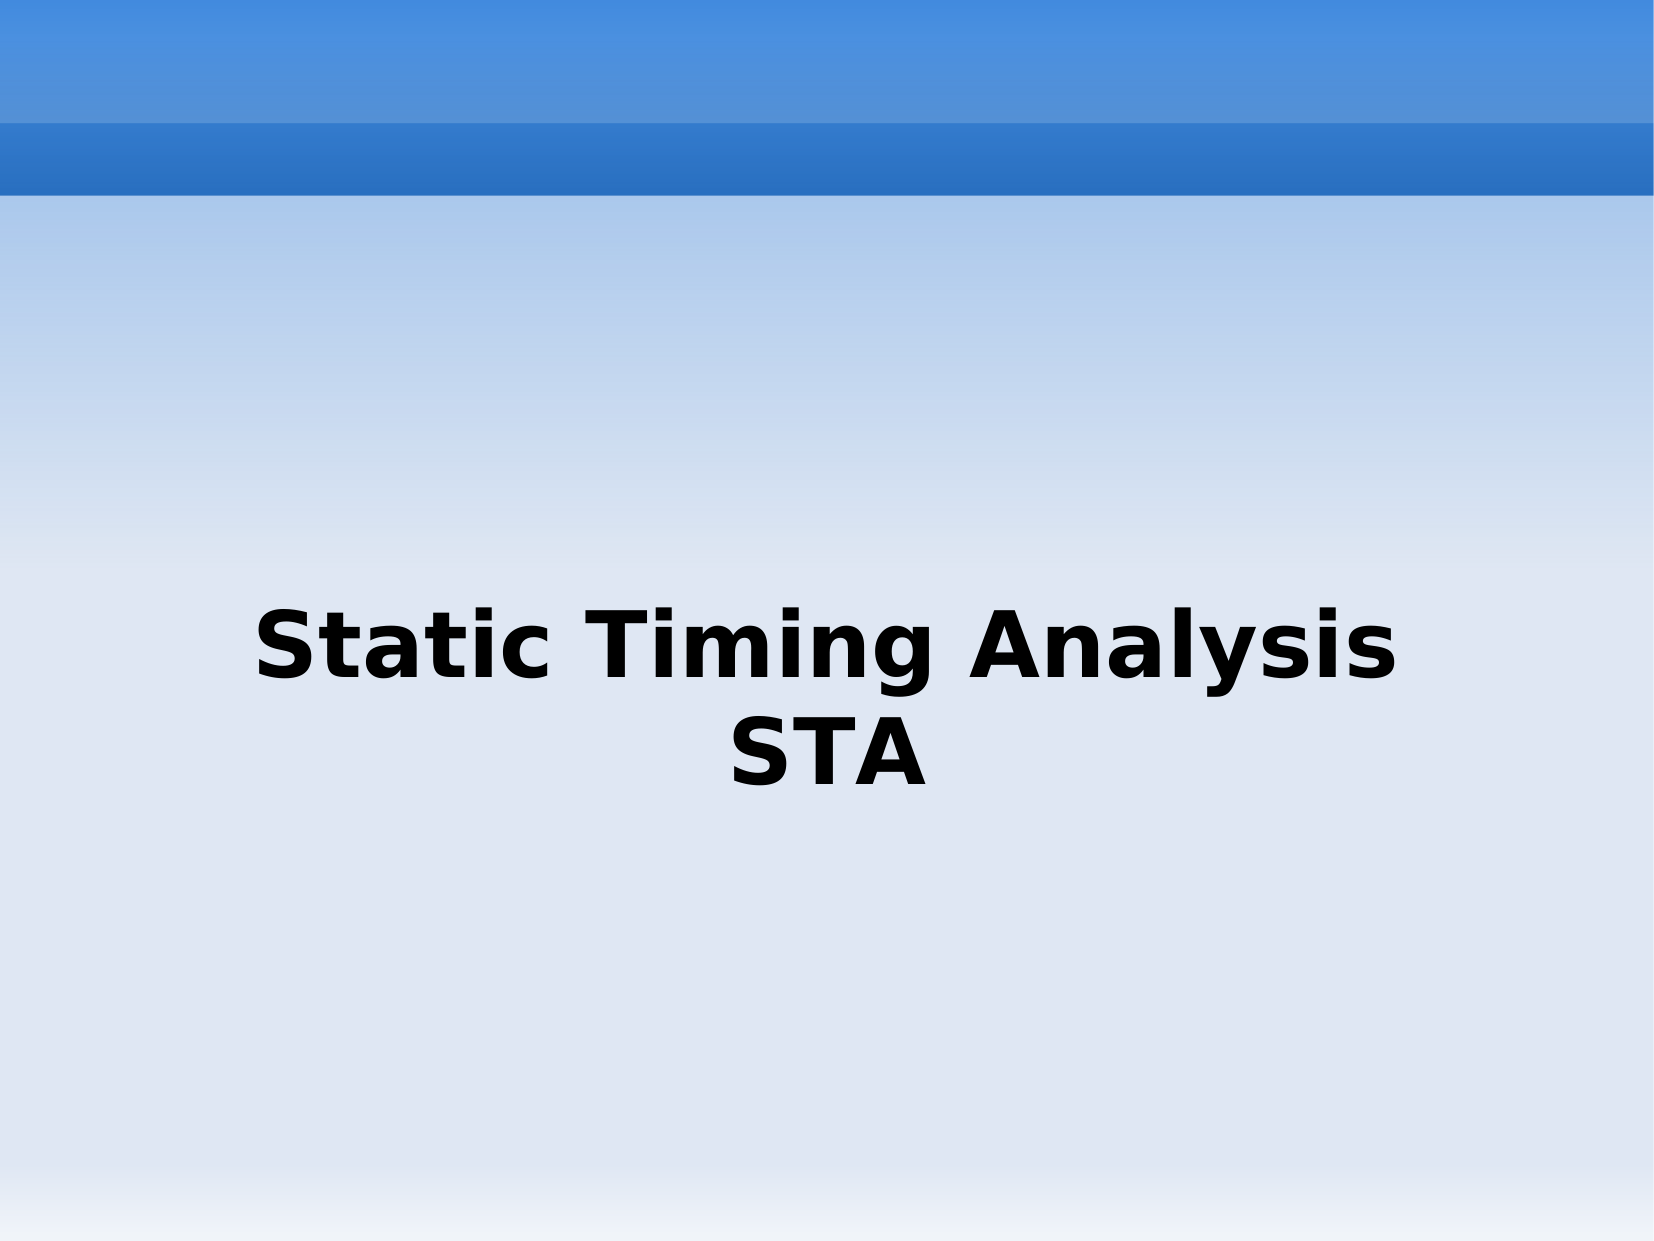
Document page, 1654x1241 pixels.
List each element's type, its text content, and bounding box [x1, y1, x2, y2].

picture [0, 0, 1654, 1241]
text_box Static Timing Analysis STA [82, 290, 1571, 1109]
